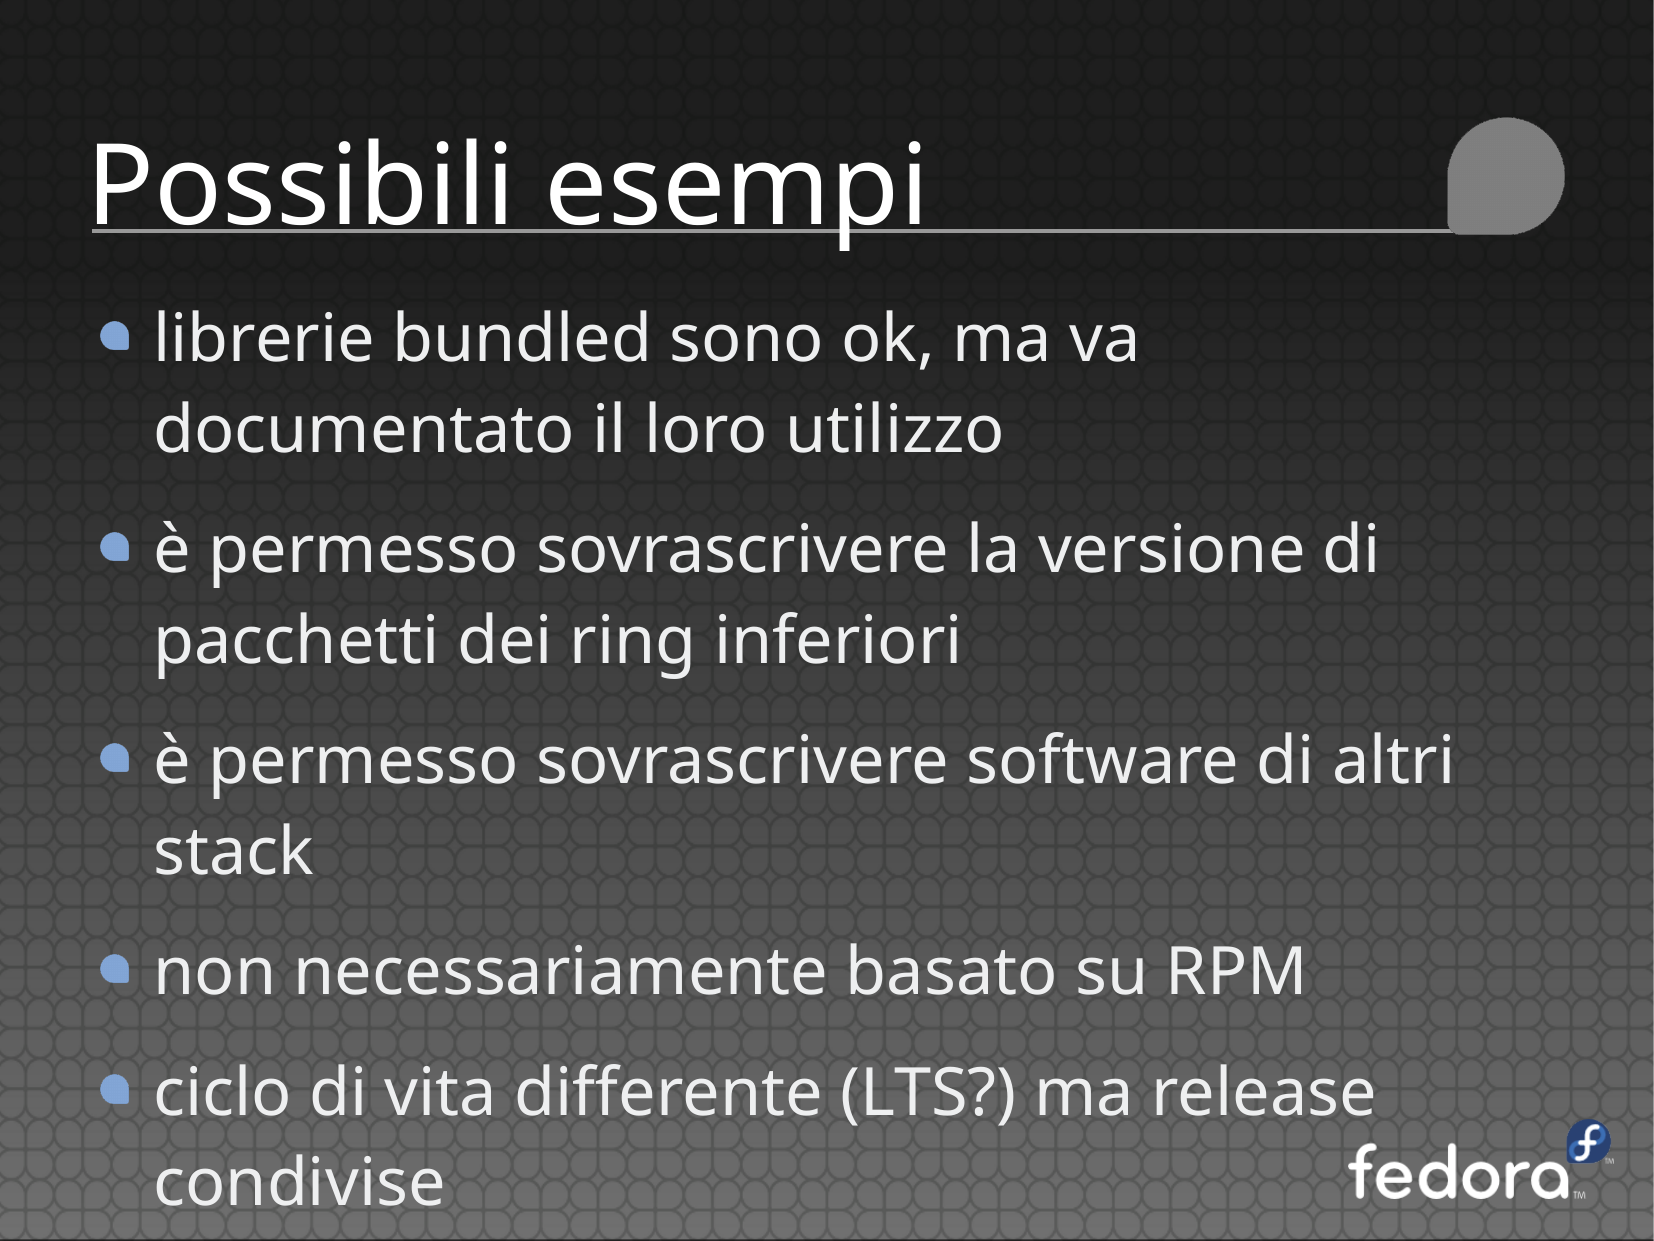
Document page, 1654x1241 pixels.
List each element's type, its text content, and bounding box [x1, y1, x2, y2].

list librerie bundled sono ok, ma va documentato il loro utilizzo è permesso sovrascrivere la versione di pacchetti dei ring inferiori è permesso sovrascrivere software di altri stack non necessariamente basato su RPM ciclo di vita differente (LTS?) ma release condivise [82, 290, 1571, 1109]
picture [0, 0, 1654, 1241]
title Possibili esempi [86, 112, 1576, 249]
